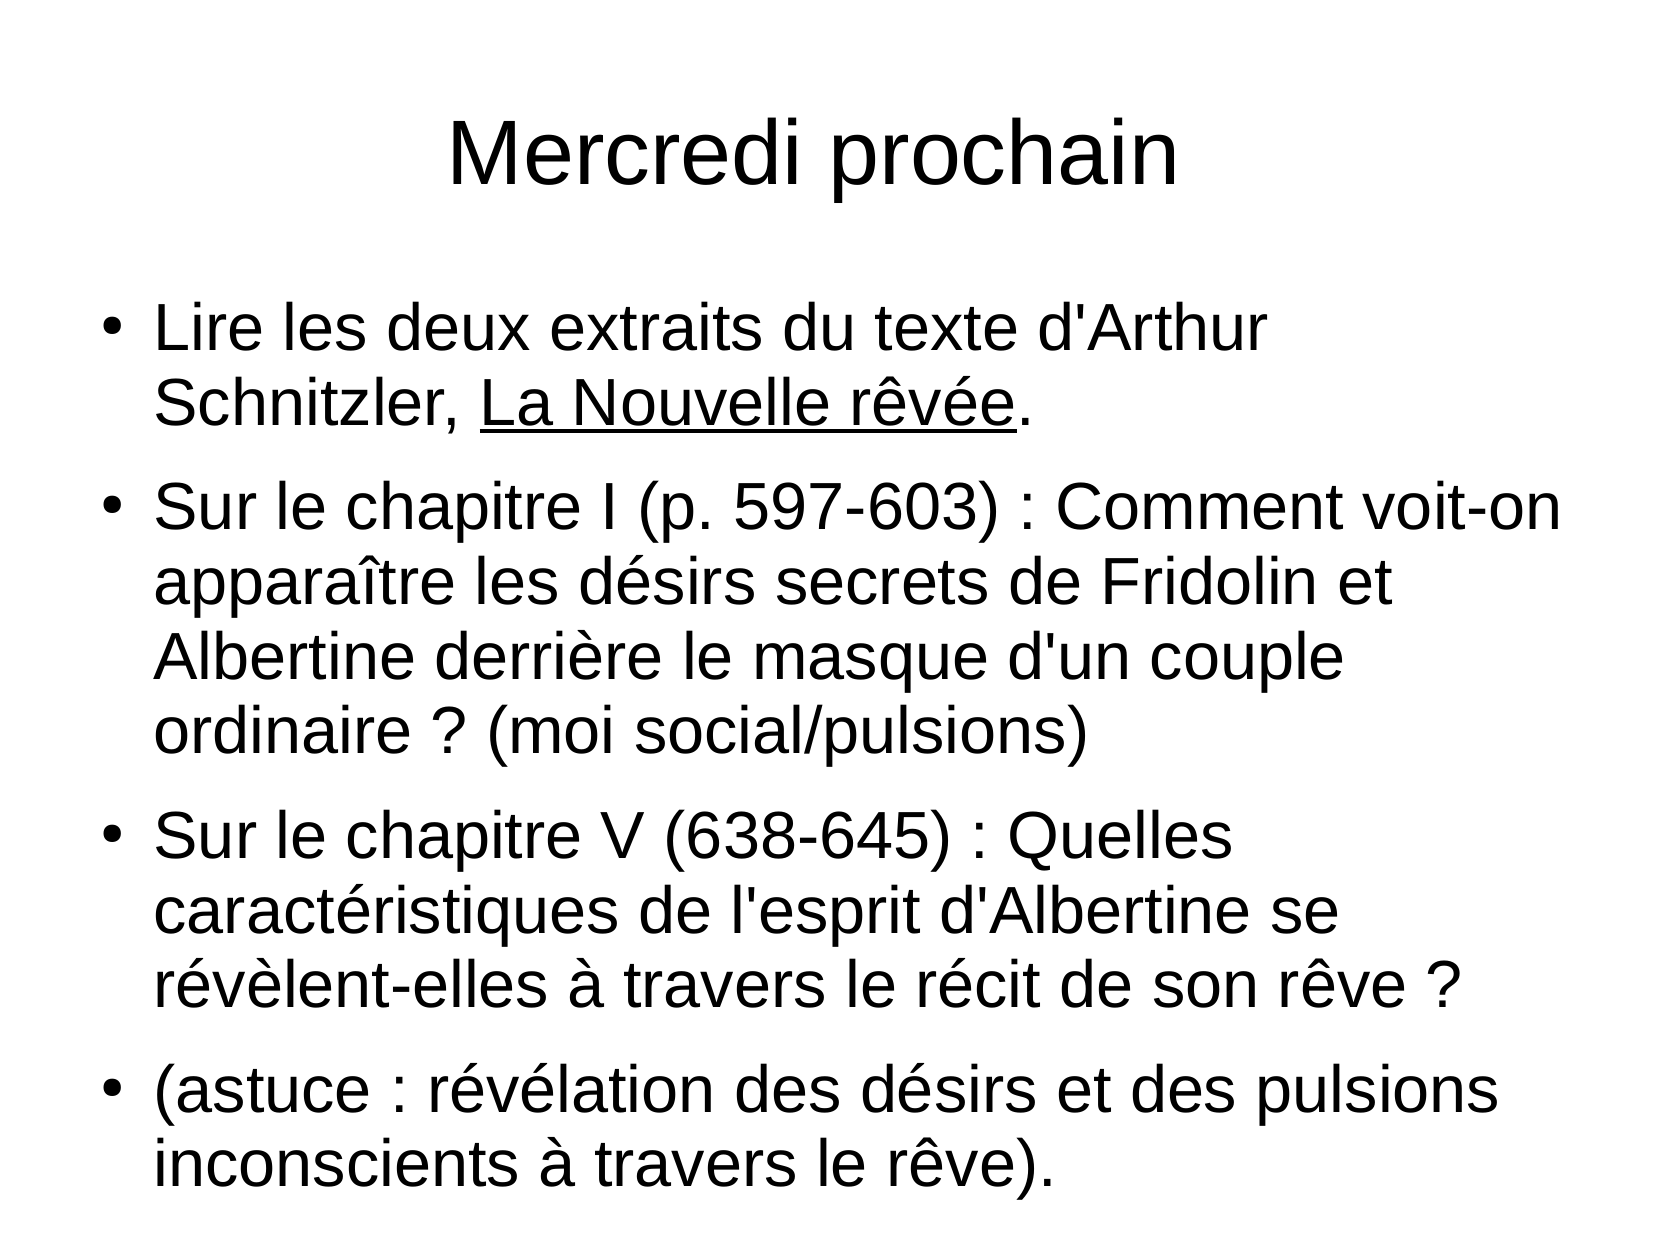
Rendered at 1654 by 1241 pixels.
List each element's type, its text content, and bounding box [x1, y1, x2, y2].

list Lire les deux extraits du texte d'Arthur Schnitzler, La Nouvelle rêvée. Sur le chapitre I (p. 597-603) : Comment voit-on apparaître les désirs secrets de Fridolin et Albertine derrière le masque d'un couple ordinaire ? (moi social/pulsions) Sur le chapitre V (638-645) : Quelles caractéristiques de l'esprit d'Albertine se révèlent-elles à travers le récit de son rêve ? (astuce : révélation des désirs et des pulsions inconscients à travers le rêve). [82, 290, 1571, 1202]
title Mercredi prochain [82, 49, 1571, 257]
